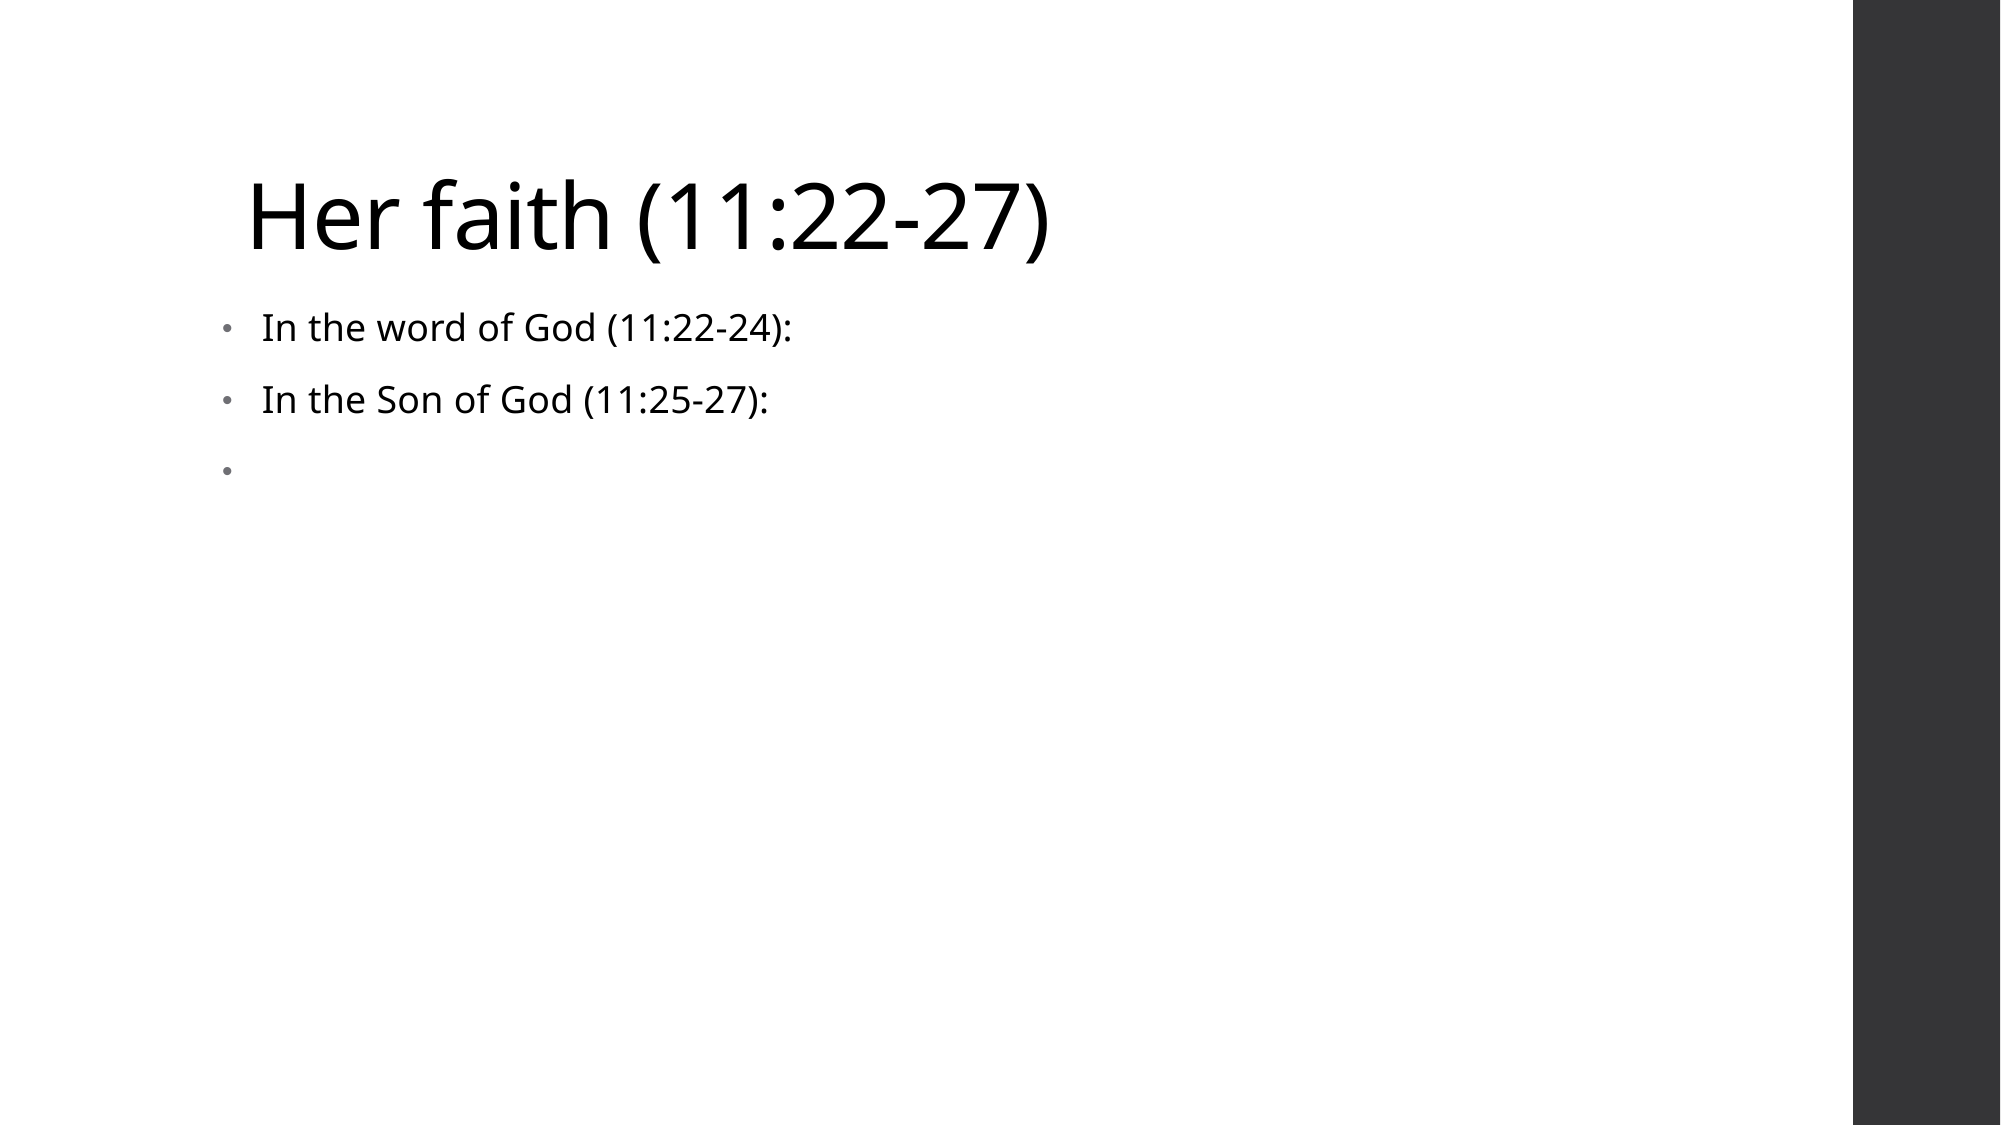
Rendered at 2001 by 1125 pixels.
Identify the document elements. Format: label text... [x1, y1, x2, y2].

title Her faith (11:22-27) [206, 60, 1797, 278]
list In the word of God (11:22-24): In the Son of God (11:25-27): [206, 299, 1617, 1014]
